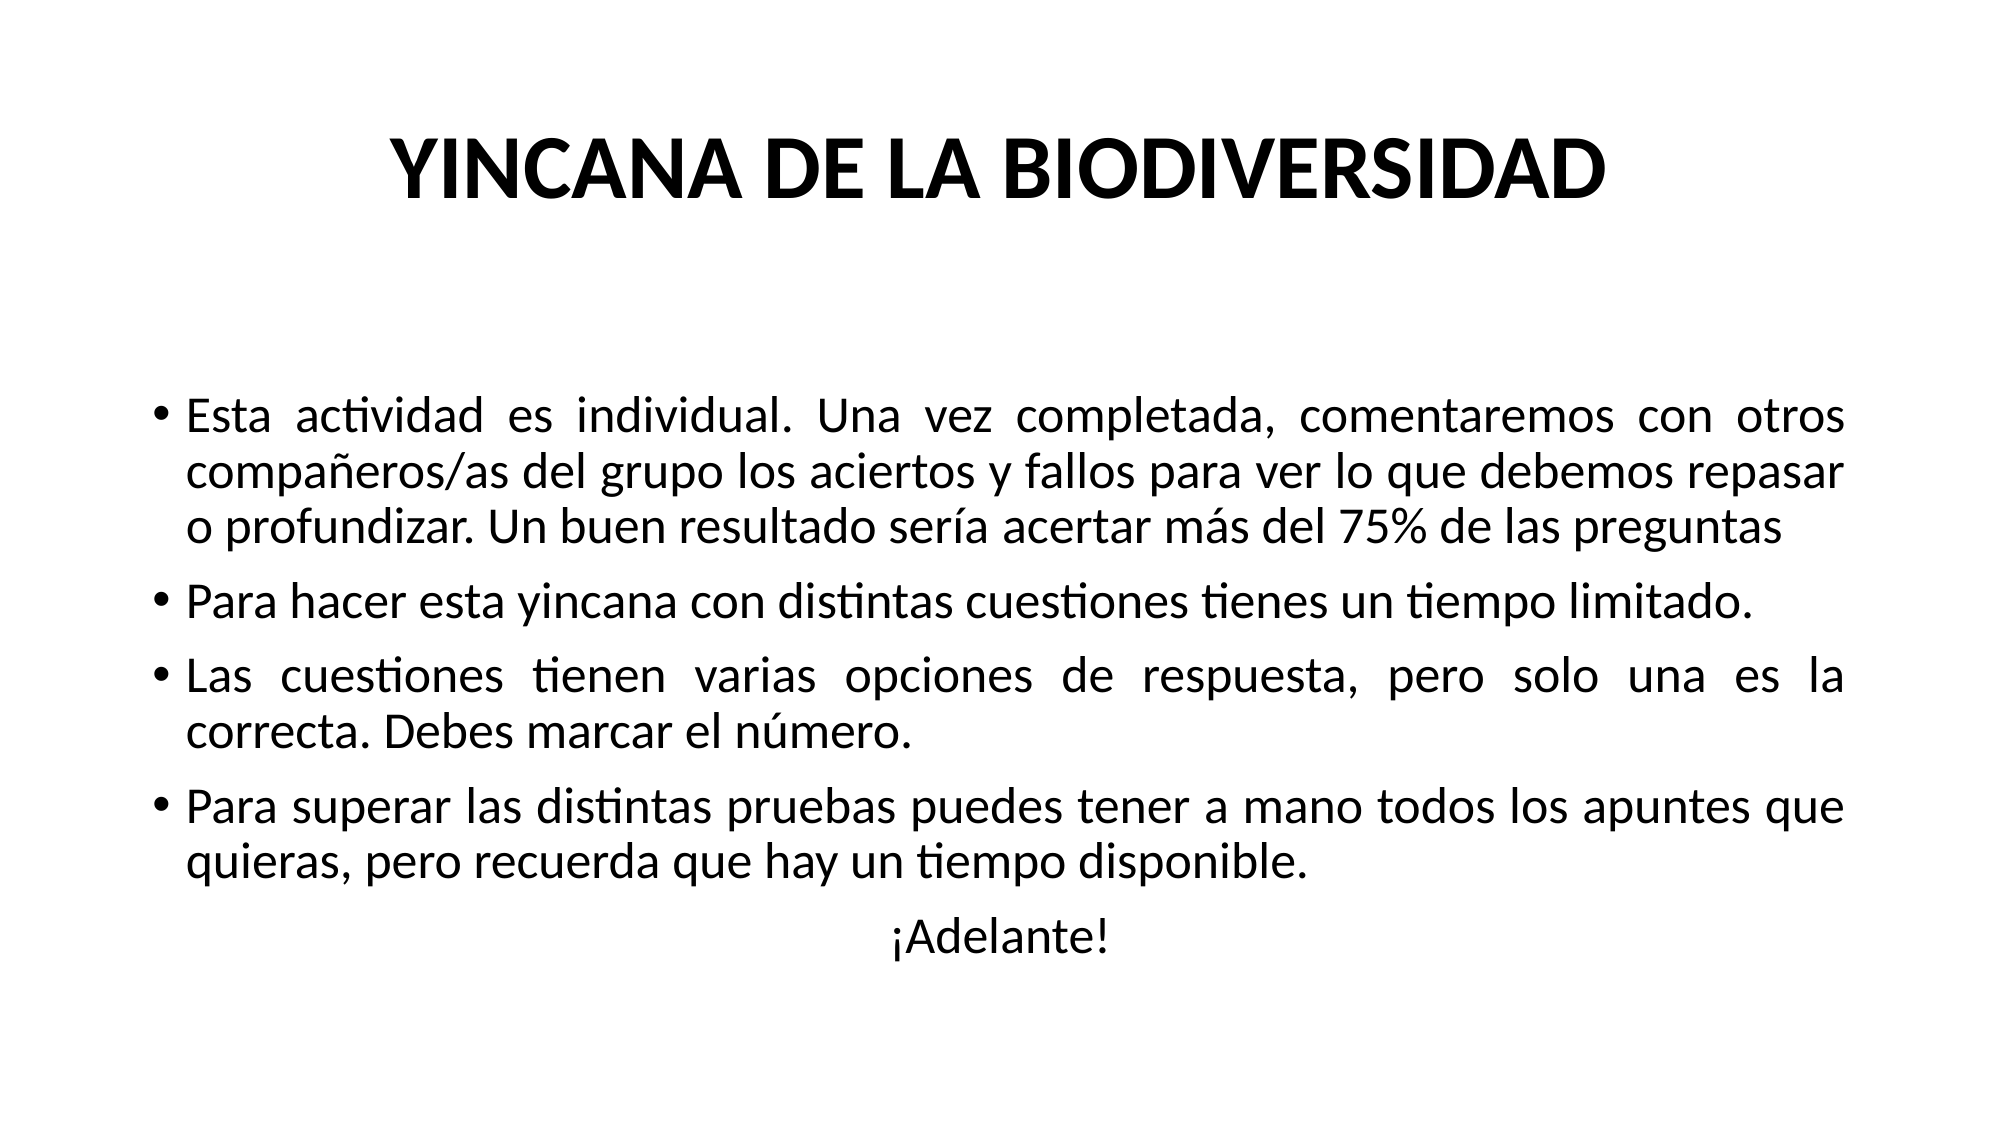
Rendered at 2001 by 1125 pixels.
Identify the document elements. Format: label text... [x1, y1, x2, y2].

title YINCANA DE LA BIODIVERSIDAD [137, 59, 1863, 278]
list Esta actividad es individual. Una vez completada, comentaremos con otros compañeros/as del grupo los aciertos y fallos para ver lo que debemos repasar o profundizar. Un buen resultado sería acertar más del 75% de las preguntas Para hacer esta yincana con distintas cuestiones tienes un tiempo limitado. Las cuestiones tienen varias opciones de respuesta, pero solo una es la correcta. Debes marcar el número. Para superar las distintas pruebas puedes tener a mano todos los apuntes que quieras, pero recuerda que hay un tiempo disponible. ¡Adelante! [137, 299, 1863, 1014]
